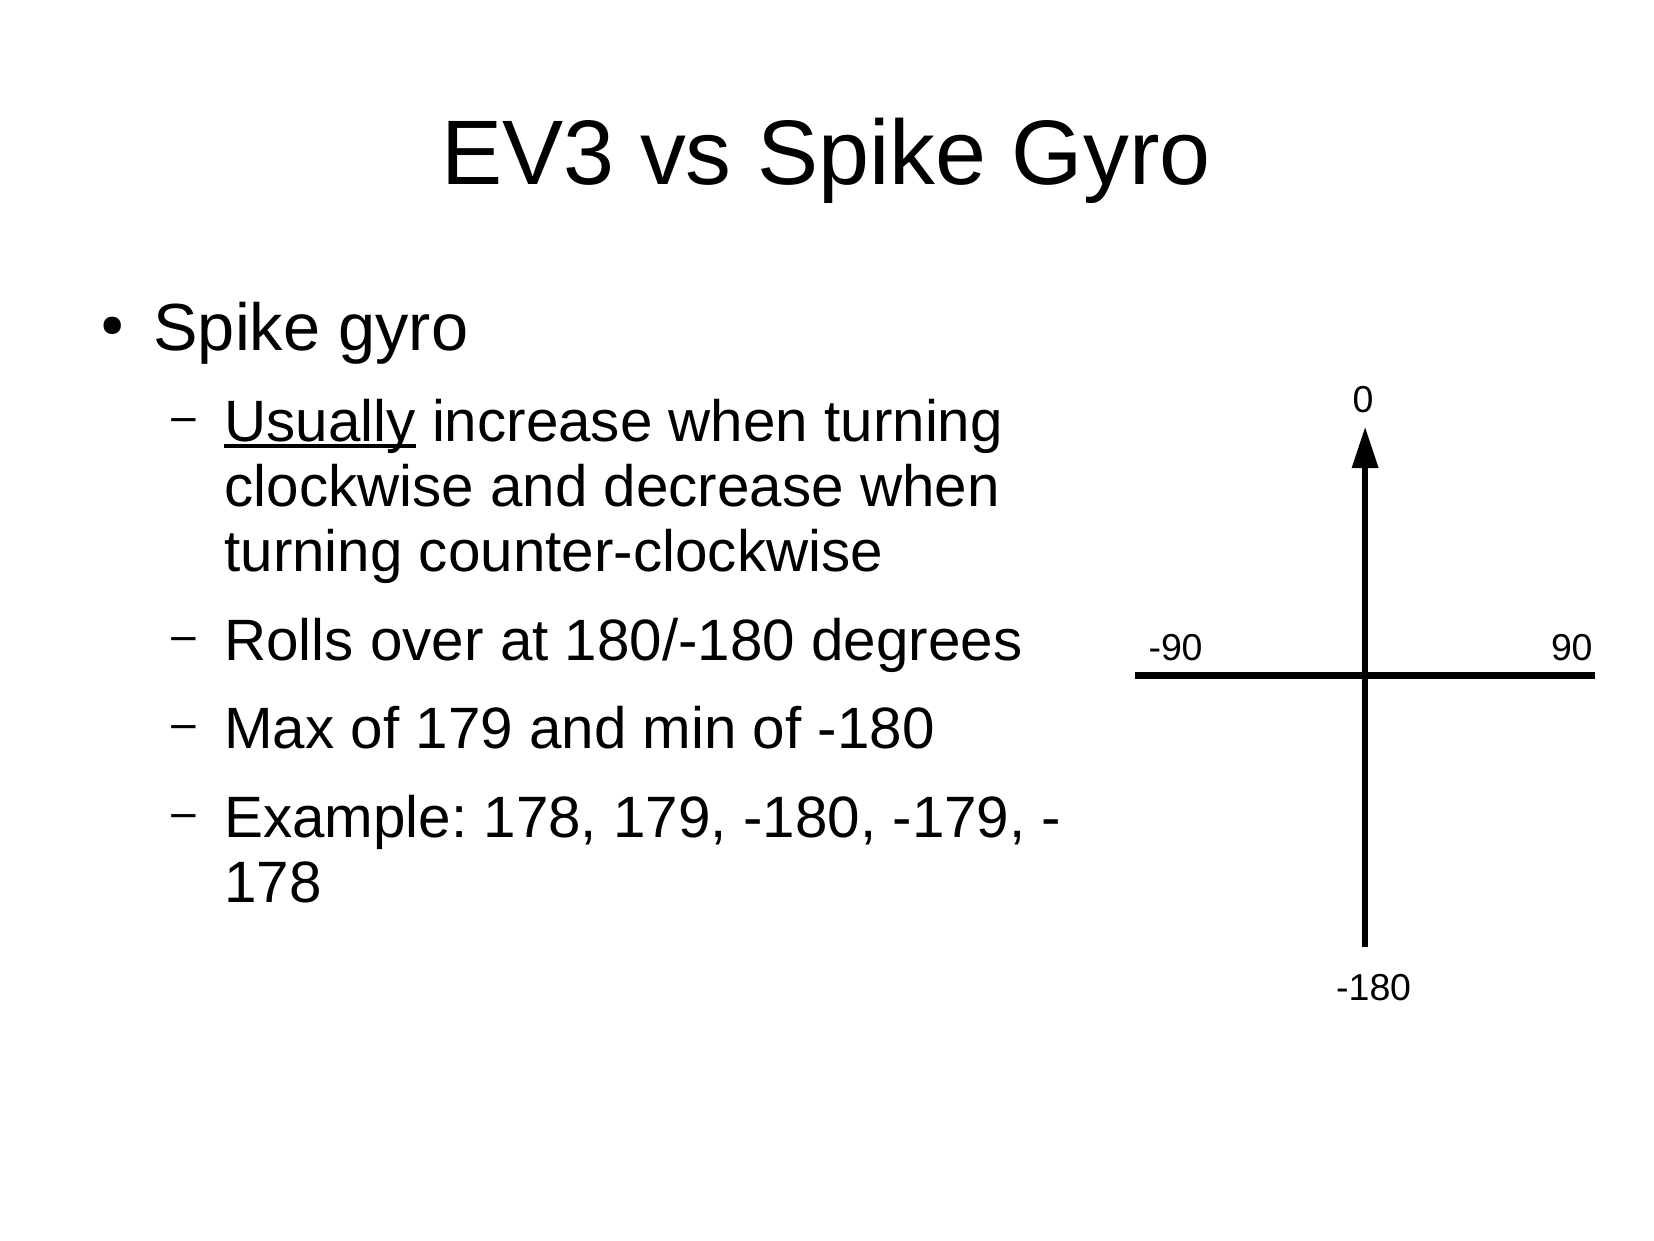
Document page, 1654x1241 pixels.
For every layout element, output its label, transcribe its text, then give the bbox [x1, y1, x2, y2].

text_box 90 [1536, 618, 1629, 676]
list Spike gyro Usually increase when turning clockwise and decrease when turning counter-clockwise Rolls over at 180/-180 degrees Max of 179 and min of -180 Example: 178, 179, -180, -179, -178 [82, 290, 1123, 1111]
title EV3 vs Spike Gyro [82, 49, 1571, 257]
text_box 0 [1337, 370, 1389, 428]
text_box -90 [1133, 618, 1218, 676]
text_box -180 [1321, 958, 1426, 1016]
